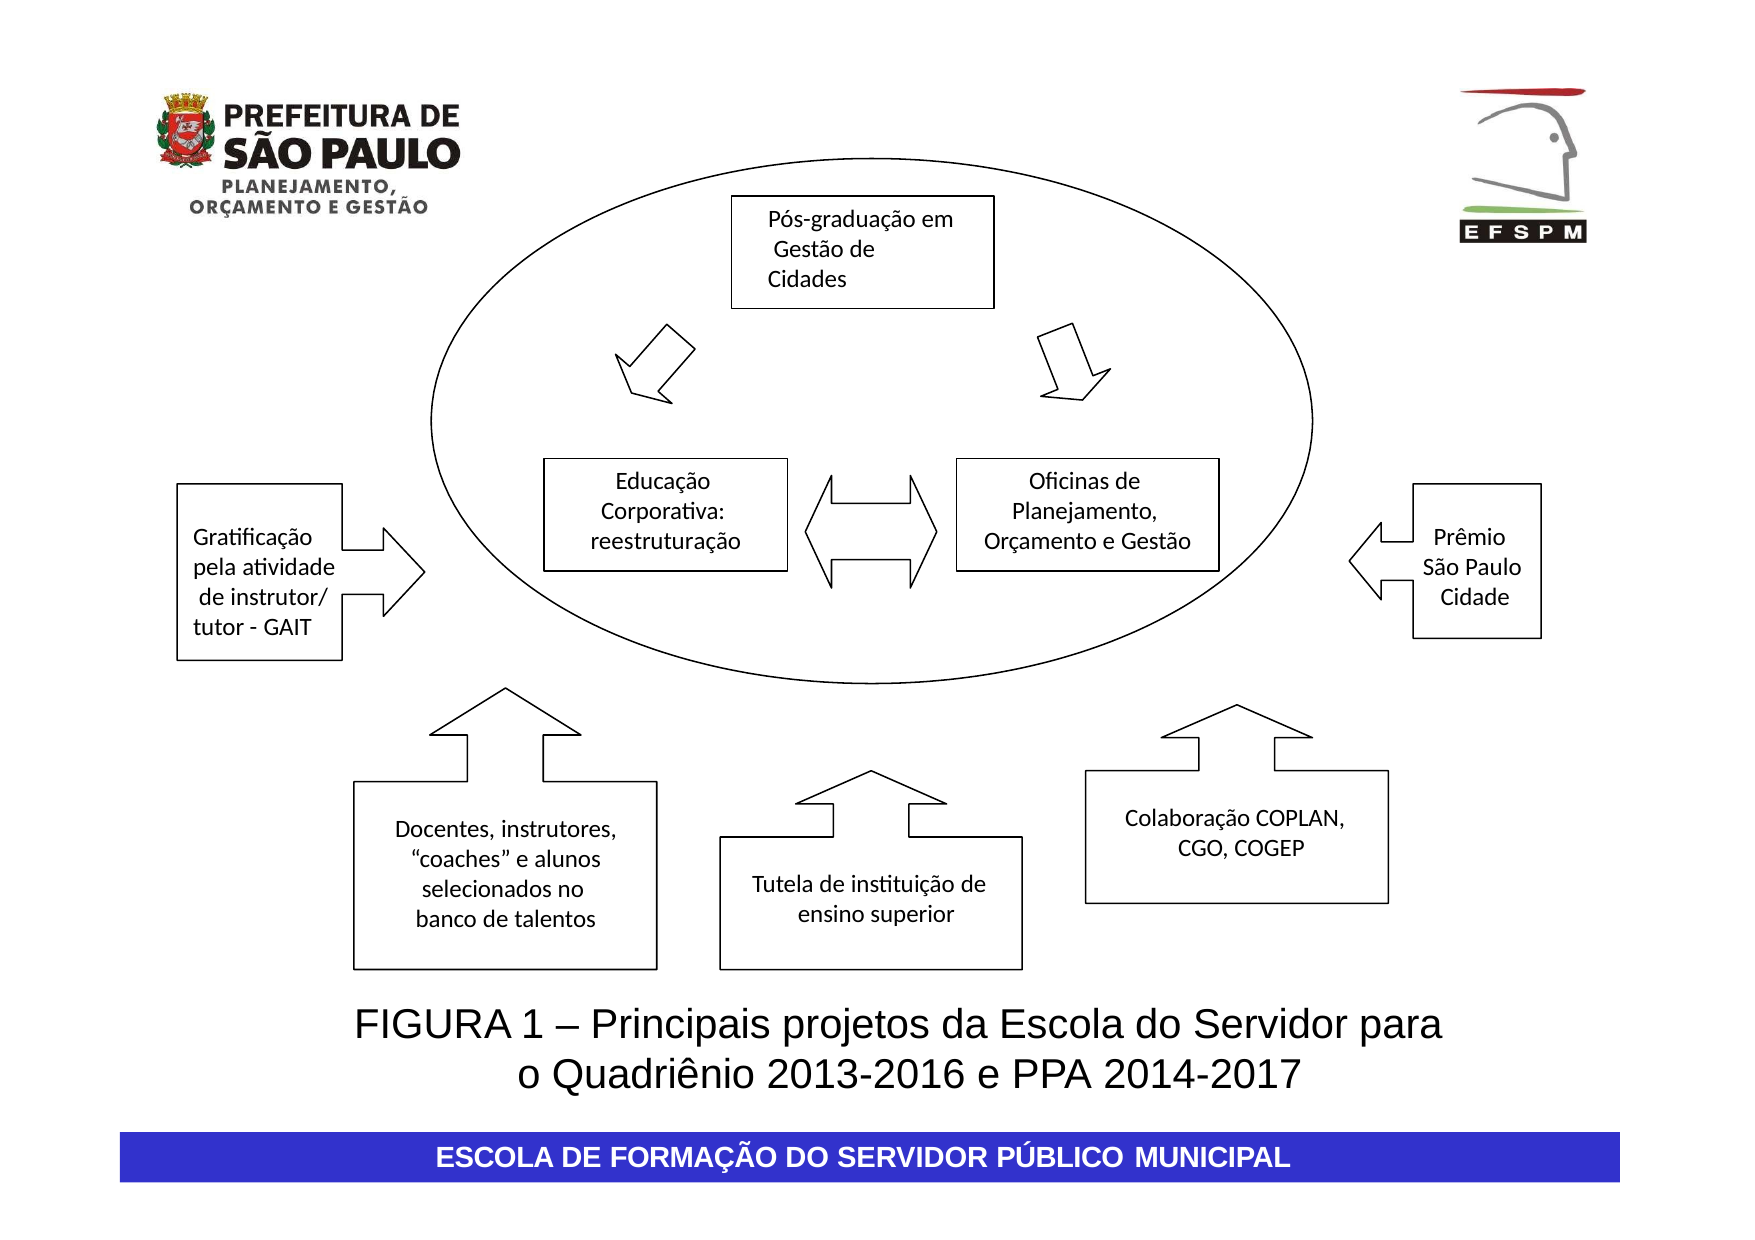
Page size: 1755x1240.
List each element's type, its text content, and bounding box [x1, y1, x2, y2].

text_box Gratificação pela atividade de instrutor/ tutor - GAIT [191, 518, 339, 643]
text_box Educação Corporativa: reestruturação [543, 458, 788, 572]
text_box Prêmio São Paulo Cidade [1419, 518, 1524, 613]
text_box Pós-graduação em Gestão de Cidades [731, 196, 994, 309]
text_box Docentes, instrutores, “coaches” e alunos selecionados no banco de talentos [390, 810, 620, 935]
text_box ESCOLA DE FORMAÇÃO DO SERVIDOR PÚBLICO MUNICIPAL [433, 1134, 1298, 1178]
text_box FIGURA 1 – Principais projetos da Escola do Servidor para o Quadriênio 2013-2016 e PPA 2014-2017 [352, 994, 1450, 1100]
text_box Oficinas de Planejamento, Orçamento e Gestão [956, 458, 1219, 572]
text_box Tutela de instituição de ensino superior [750, 865, 993, 931]
text_box [432, 160, 1311, 682]
text_box Colaboração COPLAN, CGO, COGEP [1123, 799, 1351, 864]
